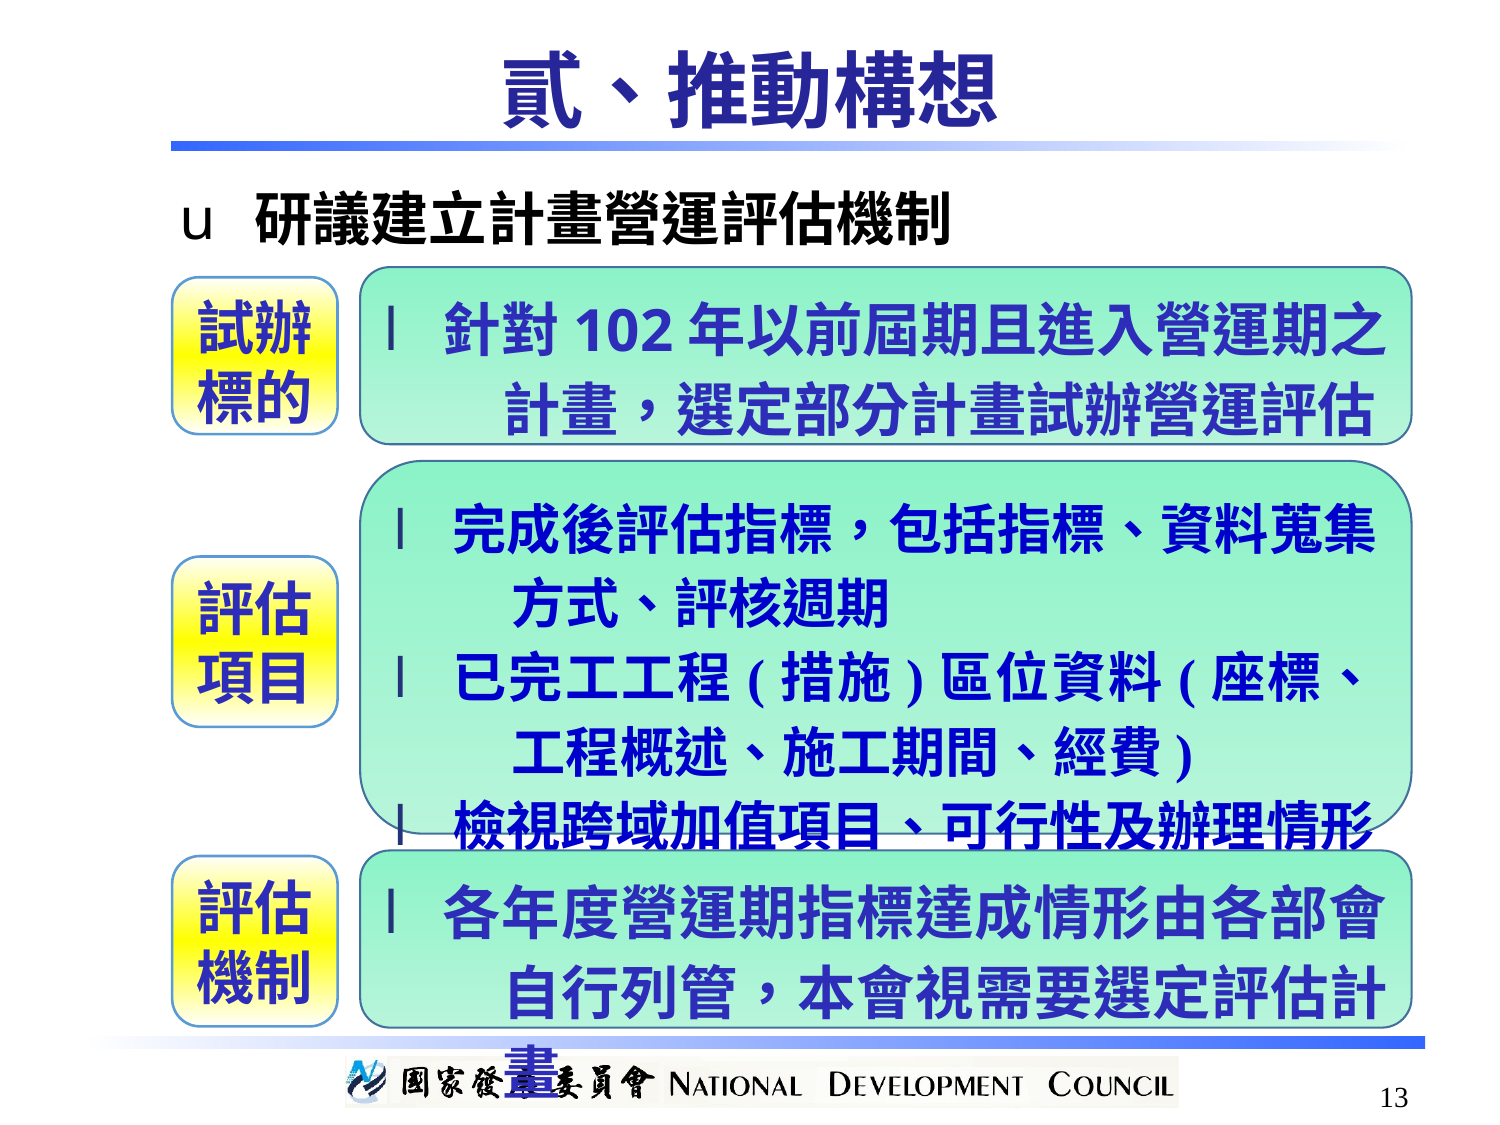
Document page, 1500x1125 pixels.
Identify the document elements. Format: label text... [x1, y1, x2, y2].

text_box 各年度營運期指標達成情形由各部會自行列管，本會視需要選定評估計畫 [360, 850, 1412, 1028]
text_box 18 [1259, 1036, 1263, 1048]
text_box 試辦標的 [172, 277, 338, 435]
text_box 13 [1364, 1070, 1490, 1106]
text_box 貳、推動構想 [0, 31, 1500, 146]
text_box 研議建立計畫營運評估機制 [164, 154, 1365, 259]
text_box 11 [1378, 1036, 1382, 1048]
text_box 針對102年以前屆期且進入營運期之計畫，選定部分計畫試辦營運評估 [360, 267, 1412, 445]
text_box 完成後評估指標，包括指標、資料蒐集方式、評核週期 已完工工程(措施)區位資料(座標、工程概述、施工期間、經費) 檢視跨域加值項目、可行性及辦理情形 [360, 460, 1412, 834]
text_box 評估機制 [172, 856, 338, 1027]
text_box 11 [1352, 1036, 1356, 1048]
text_box 評估項目 [172, 556, 338, 727]
